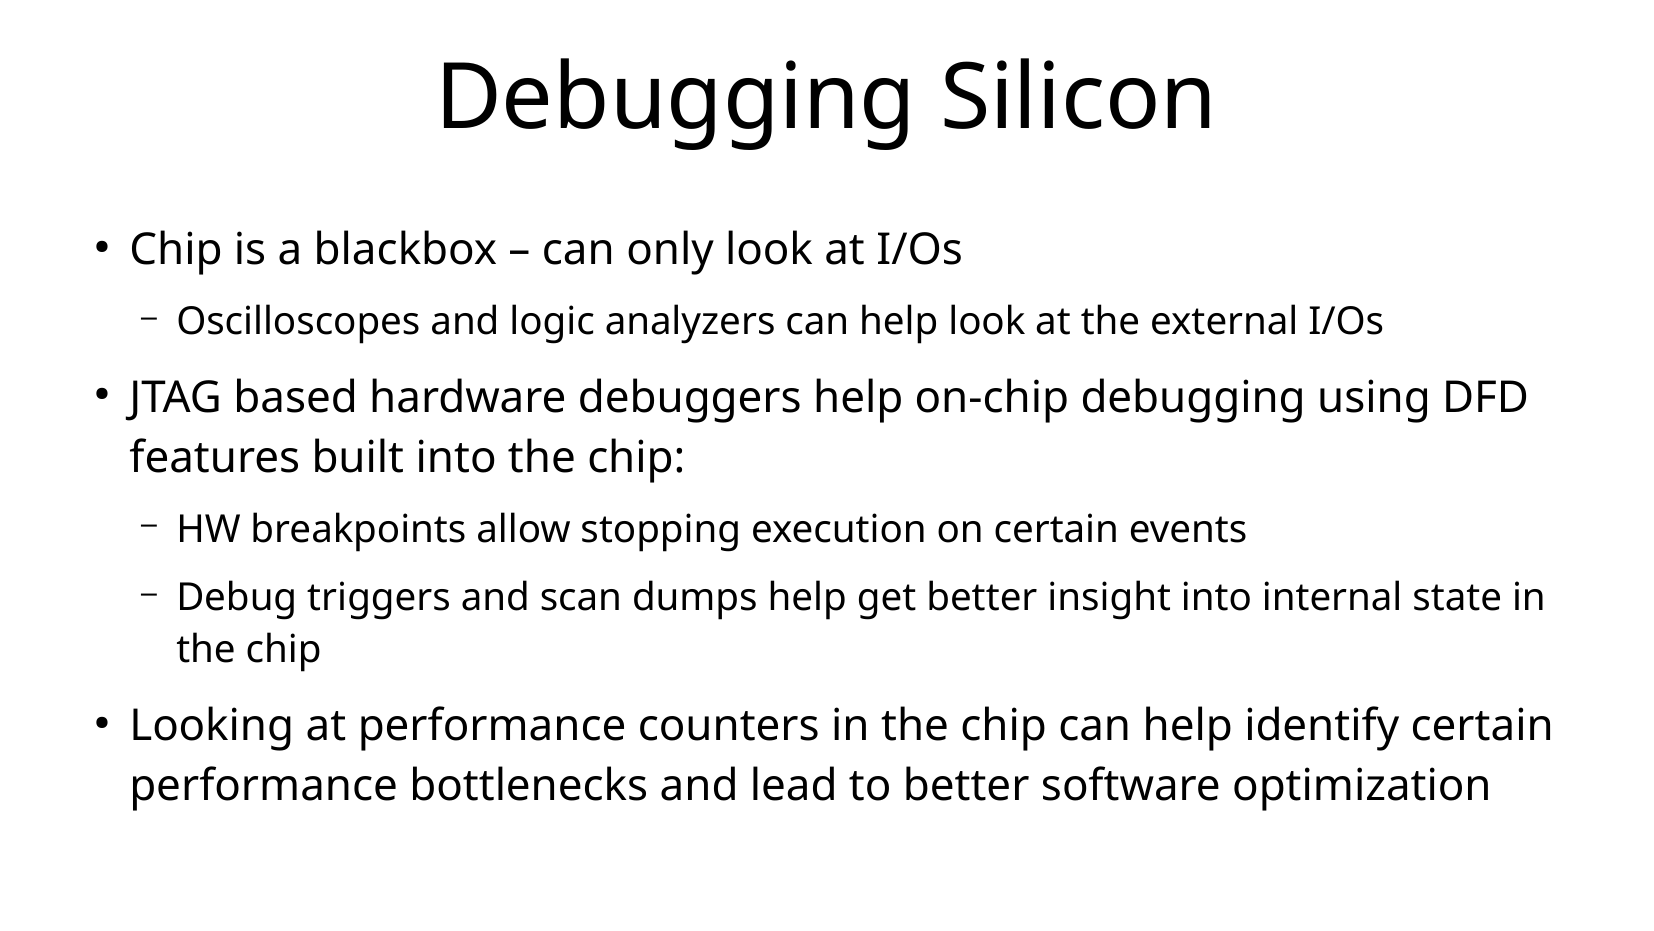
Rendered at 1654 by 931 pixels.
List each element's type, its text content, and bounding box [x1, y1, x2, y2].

title Debugging Silicon [82, 15, 1571, 171]
list Chip is a blackbox – can only look at I/Os Oscilloscopes and logic analyzers can help look at the external I/Os JTAG based hardware debuggers help on-chip debugging using DFD features built into the chip: HW breakpoints allow stopping execution on certain events Debug triggers and scan dumps help get better insight into internal state in the chip Looking at performance counters in the chip can help identify certain performance bottlenecks and lead to better software optimization [82, 217, 1571, 841]
